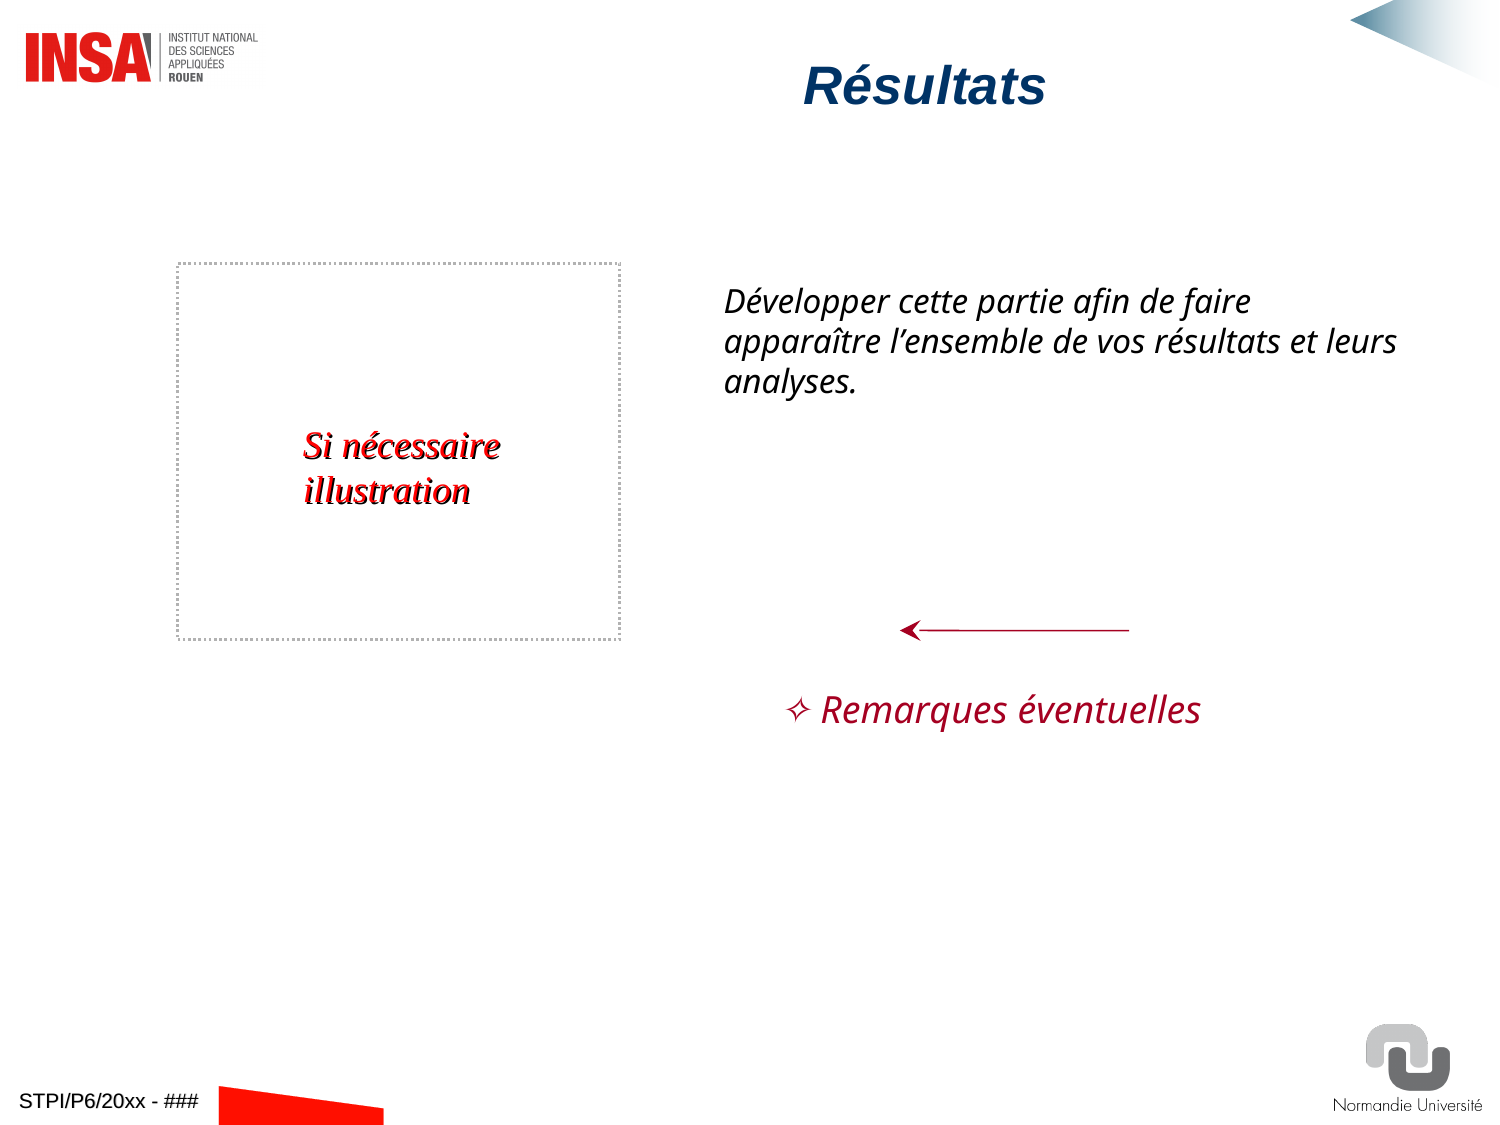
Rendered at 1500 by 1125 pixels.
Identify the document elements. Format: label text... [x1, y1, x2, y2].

picture [1334, 1024, 1482, 1111]
text_box Si nécessaire illustration [288, 412, 515, 519]
text_box Résultats [351, 42, 1500, 124]
picture [17, 24, 266, 89]
text_box Développer cette partie afin de faire apparaître l’ensemble de vos résultats et leurs analyses. [708, 272, 1433, 453]
text_box  Remarques éventuelles [764, 678, 1376, 739]
